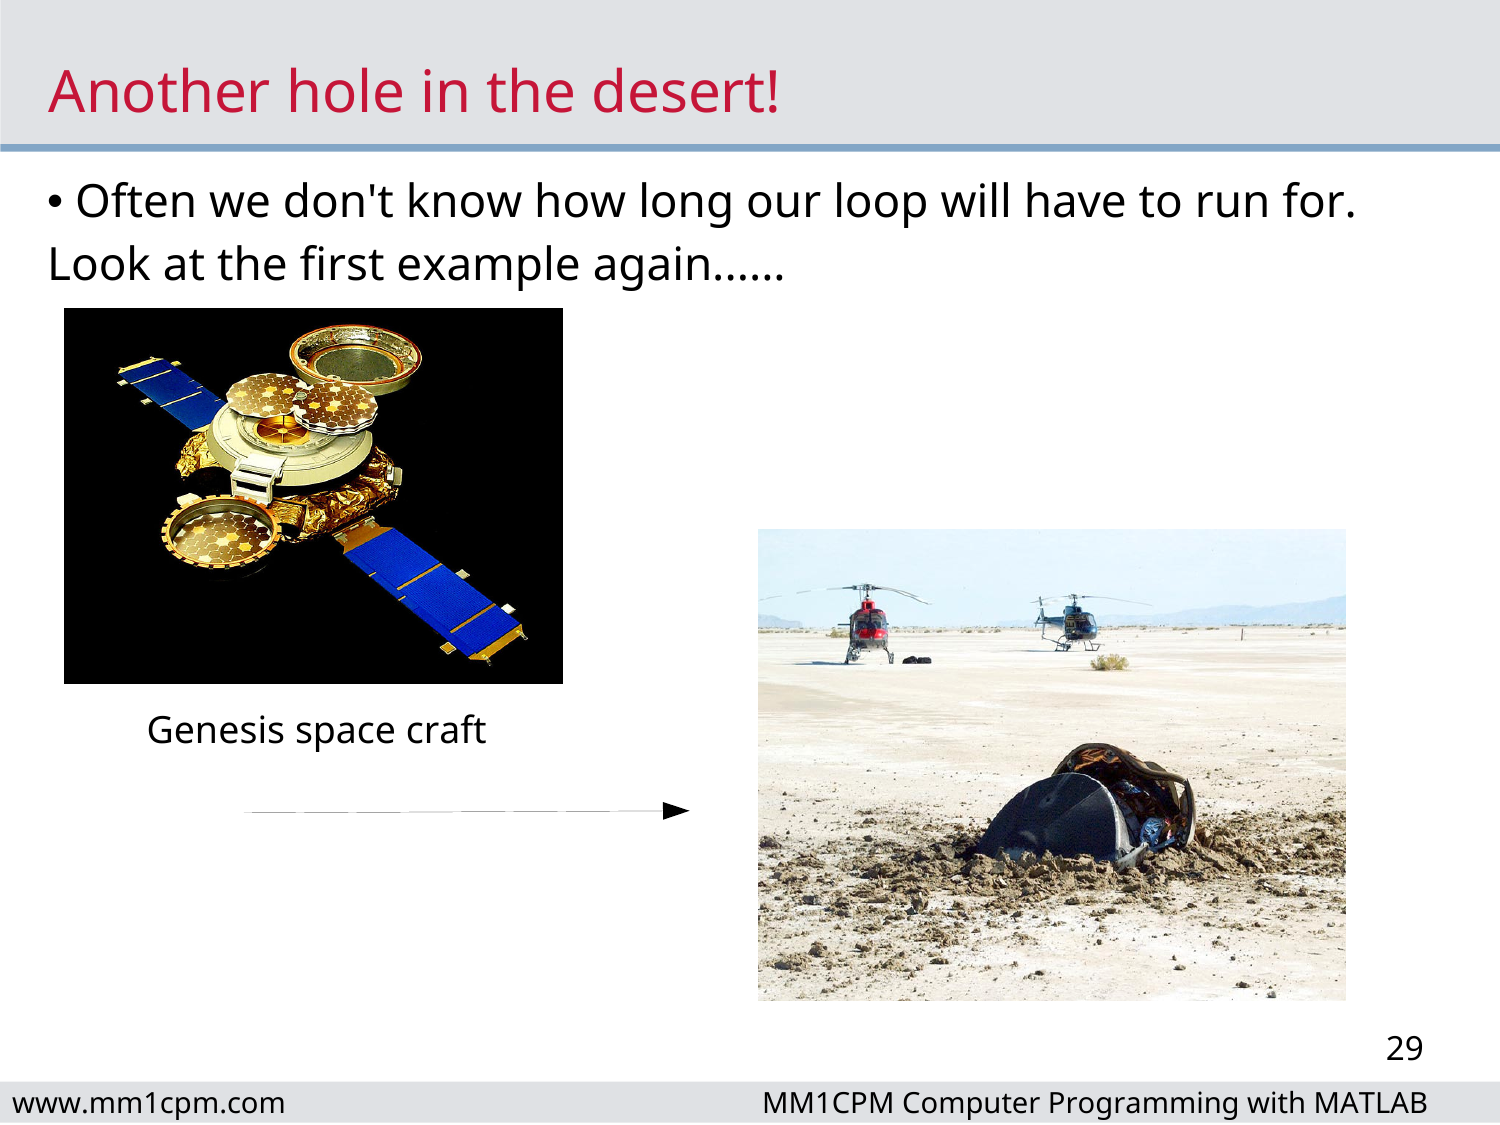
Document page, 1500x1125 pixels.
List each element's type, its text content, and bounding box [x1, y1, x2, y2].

picture [758, 529, 1346, 1001]
text_box Genesis space craft [43, 698, 582, 797]
title Another hole in the desert! [34, 37, 1144, 142]
text_box <number> [1371, 1019, 1500, 1090]
picture [64, 308, 563, 684]
text_box Often we don't know how long our loop will have to run for. Look at the first example again...... [47, 168, 1462, 279]
